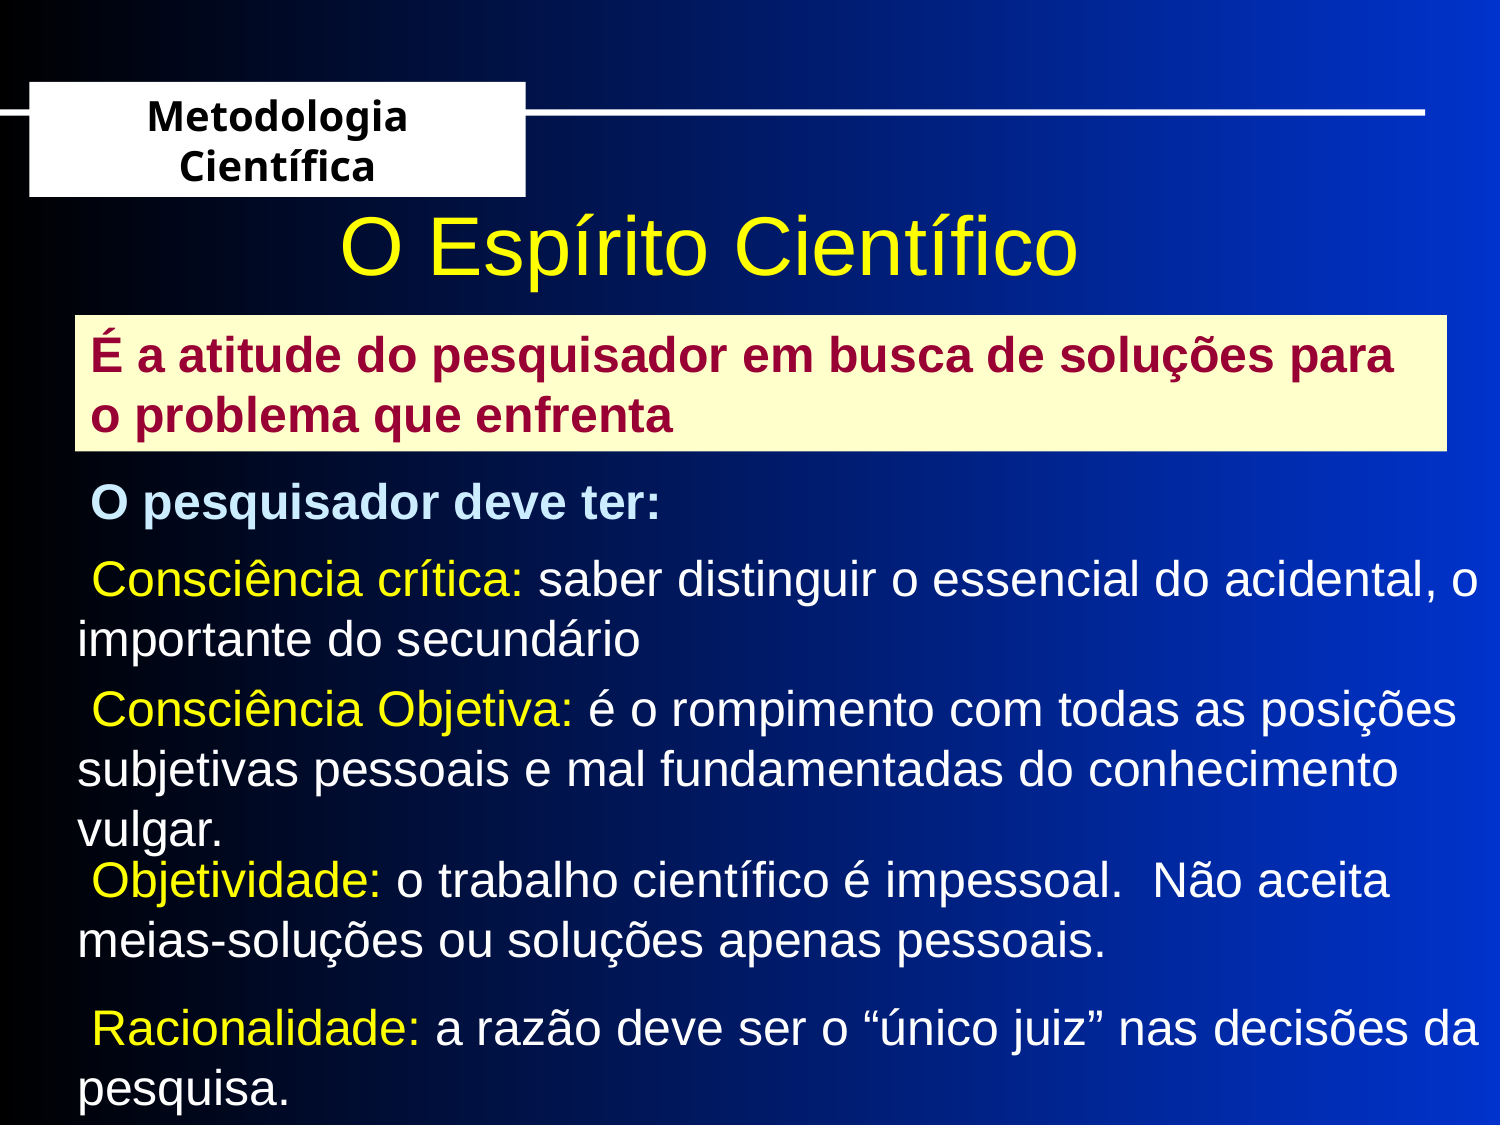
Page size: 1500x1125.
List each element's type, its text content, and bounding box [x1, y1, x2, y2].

text_box Metodologia Científica [29, 81, 526, 147]
text_box Consciência crítica: saber distinguir o essencial do acidental, o importante do secundário [62, 538, 1500, 668]
text_box Objetividade: o trabalho científico é impessoal. Não aceita meias-soluções ou soluções apenas pessoais. [62, 840, 1500, 977]
text_box Racionalidade: a razão deve ser o “único juiz” nas decisões da pesquisa. [62, 987, 1500, 1125]
text_box O Espírito Científico [324, 184, 1104, 301]
text_box O pesquisador deve ter: [75, 461, 684, 538]
text_box É a atitude do pesquisador em busca de soluções para o problema que enfrenta [75, 315, 1447, 452]
text_box Consciência Objetiva: é o rompimento com todas as posições subjetivas pessoais e mal fundamentadas do conhecimento vulgar. [62, 668, 1500, 840]
